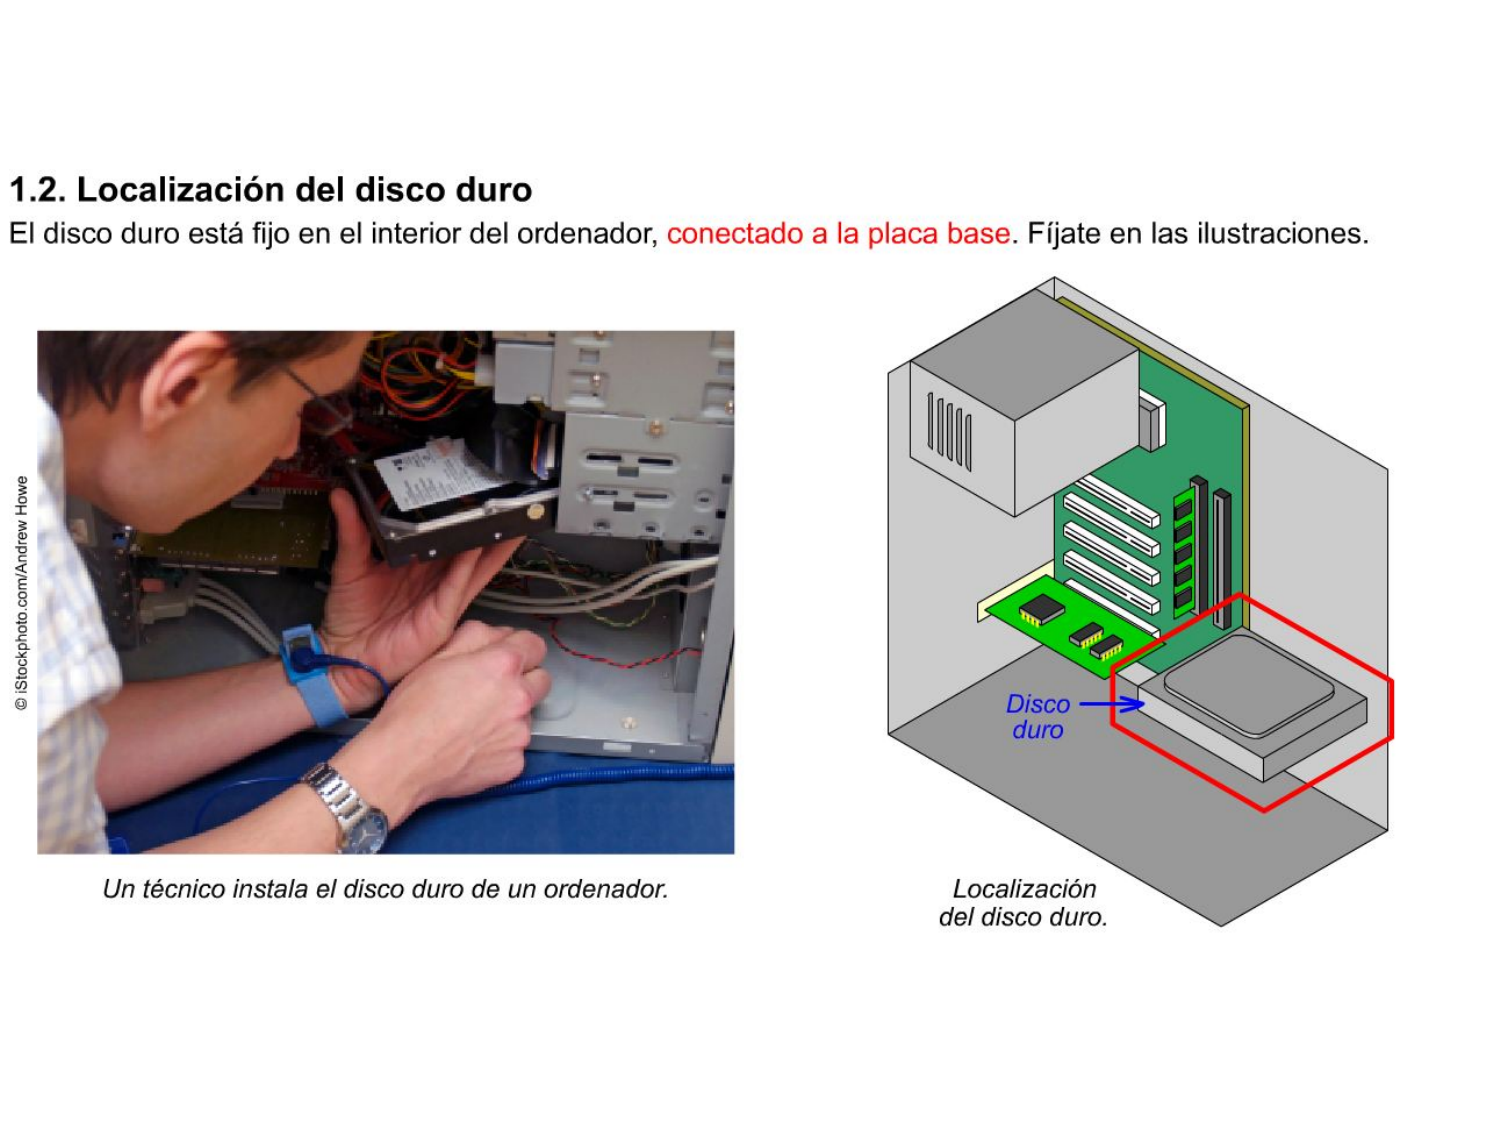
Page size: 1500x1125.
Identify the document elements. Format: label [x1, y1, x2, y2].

picture [0, 160, 1500, 964]
